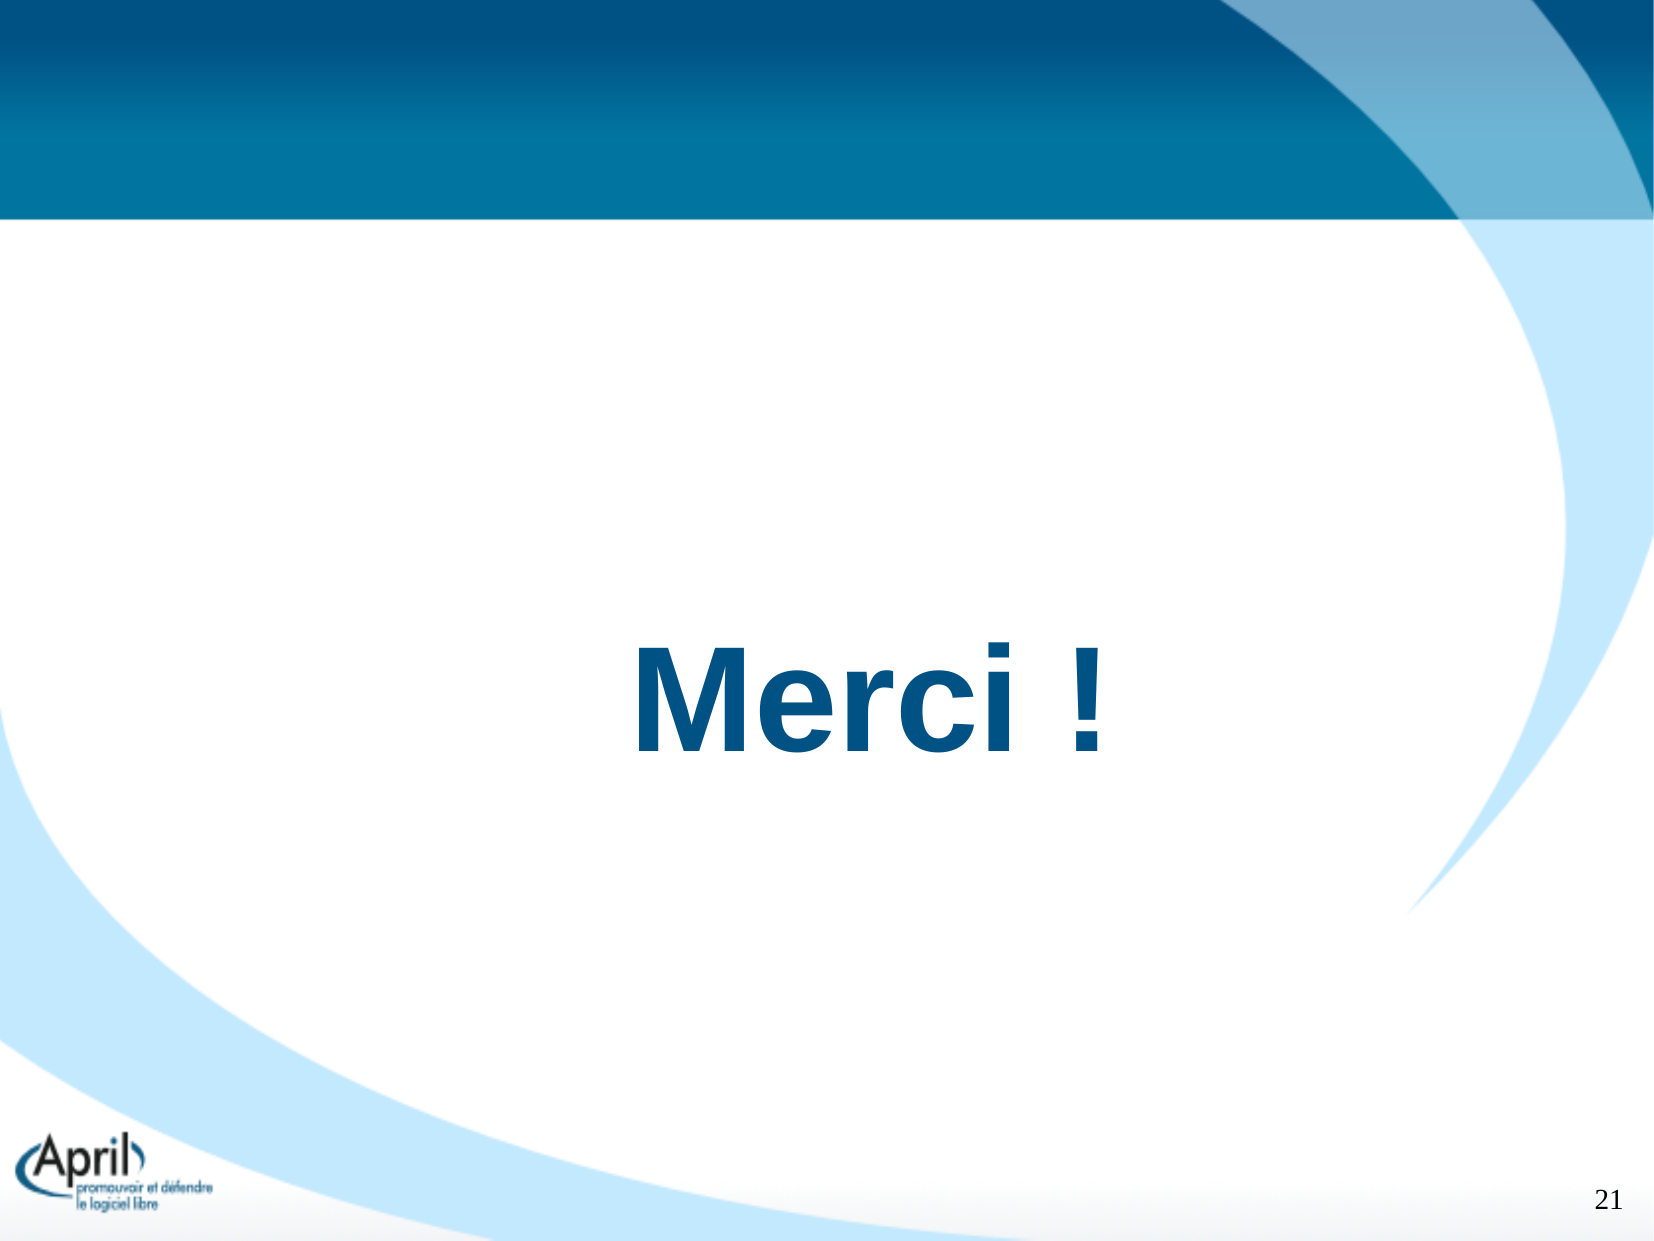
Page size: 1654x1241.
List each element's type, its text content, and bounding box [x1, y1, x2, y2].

picture [0, 0, 1654, 1241]
list Merci ! [82, 290, 1571, 1109]
